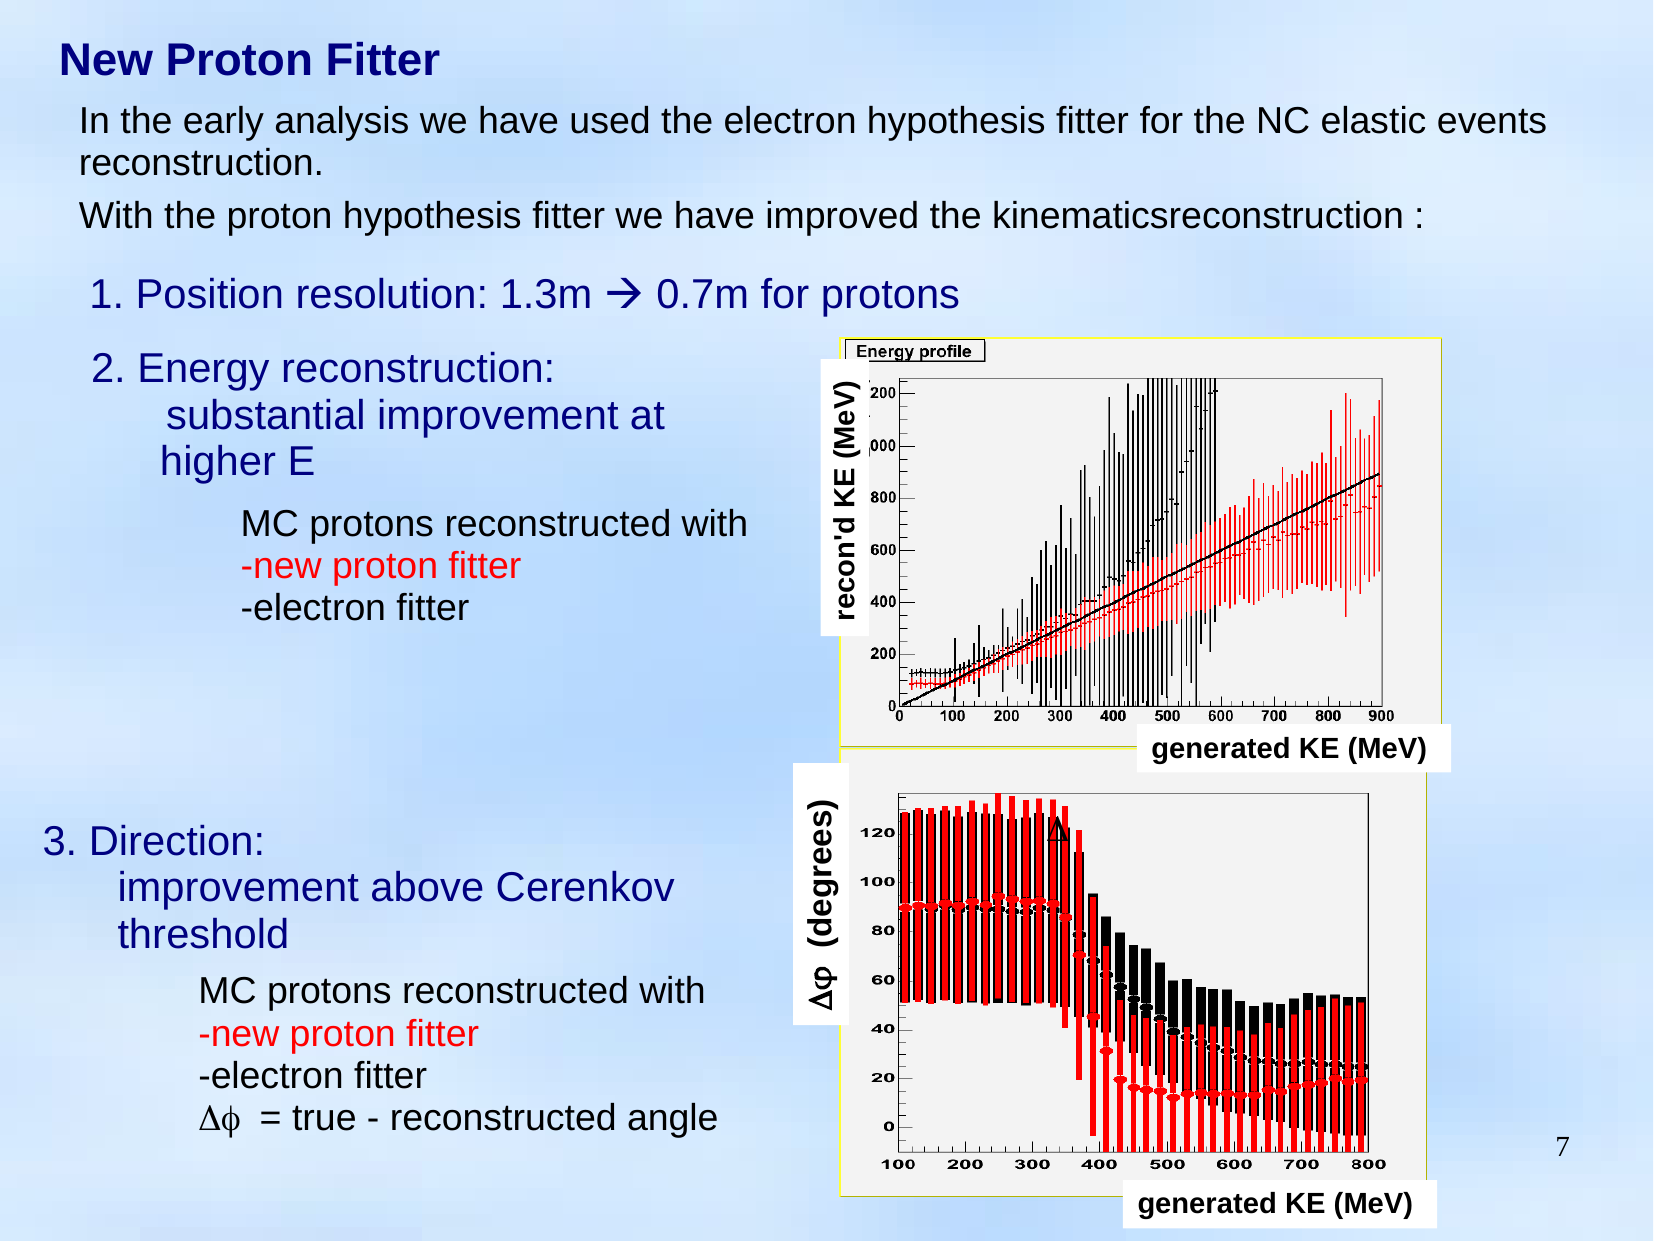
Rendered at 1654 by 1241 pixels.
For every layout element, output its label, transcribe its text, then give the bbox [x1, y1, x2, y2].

text_box With the proton hypothesis fitter we have improved the kinematicsreconstruction : [64, 187, 1606, 245]
text_box generated KE (MeV) [1122, 1180, 1438, 1229]
text_box MC protons reconstructed with -new proton fitter -electron fitter Df = true - reconstructed angle [183, 962, 747, 1150]
text_box New Proton Fitter [44, 26, 794, 94]
picture [0, 0, 1654, 1241]
text_box generated KE (MeV) [1136, 724, 1452, 773]
text_box 3. Direction: improvement above Cerenkov threshold [27, 810, 793, 1013]
text_box 1. Position resolution: 1.3m  0.7m for protons [74, 263, 1032, 325]
text_box D (degrees) [793, 763, 849, 1026]
text_box 3. Direction: improvement above Cerenkov threshold [849, 810, 1115, 1013]
text_box recon'd KE (MeV) [820, 359, 869, 637]
text_box In the early analysis we have used the electron hypothesis fitter for the NC elastic events reconstruction. [64, 92, 1581, 192]
text_box D [1031, 807, 1084, 872]
text_box 2. Energy reconstruction: substantial improvement at higher E [76, 337, 839, 493]
text_box MC protons reconstructed with -new proton fitter -electron fitter [225, 495, 789, 637]
